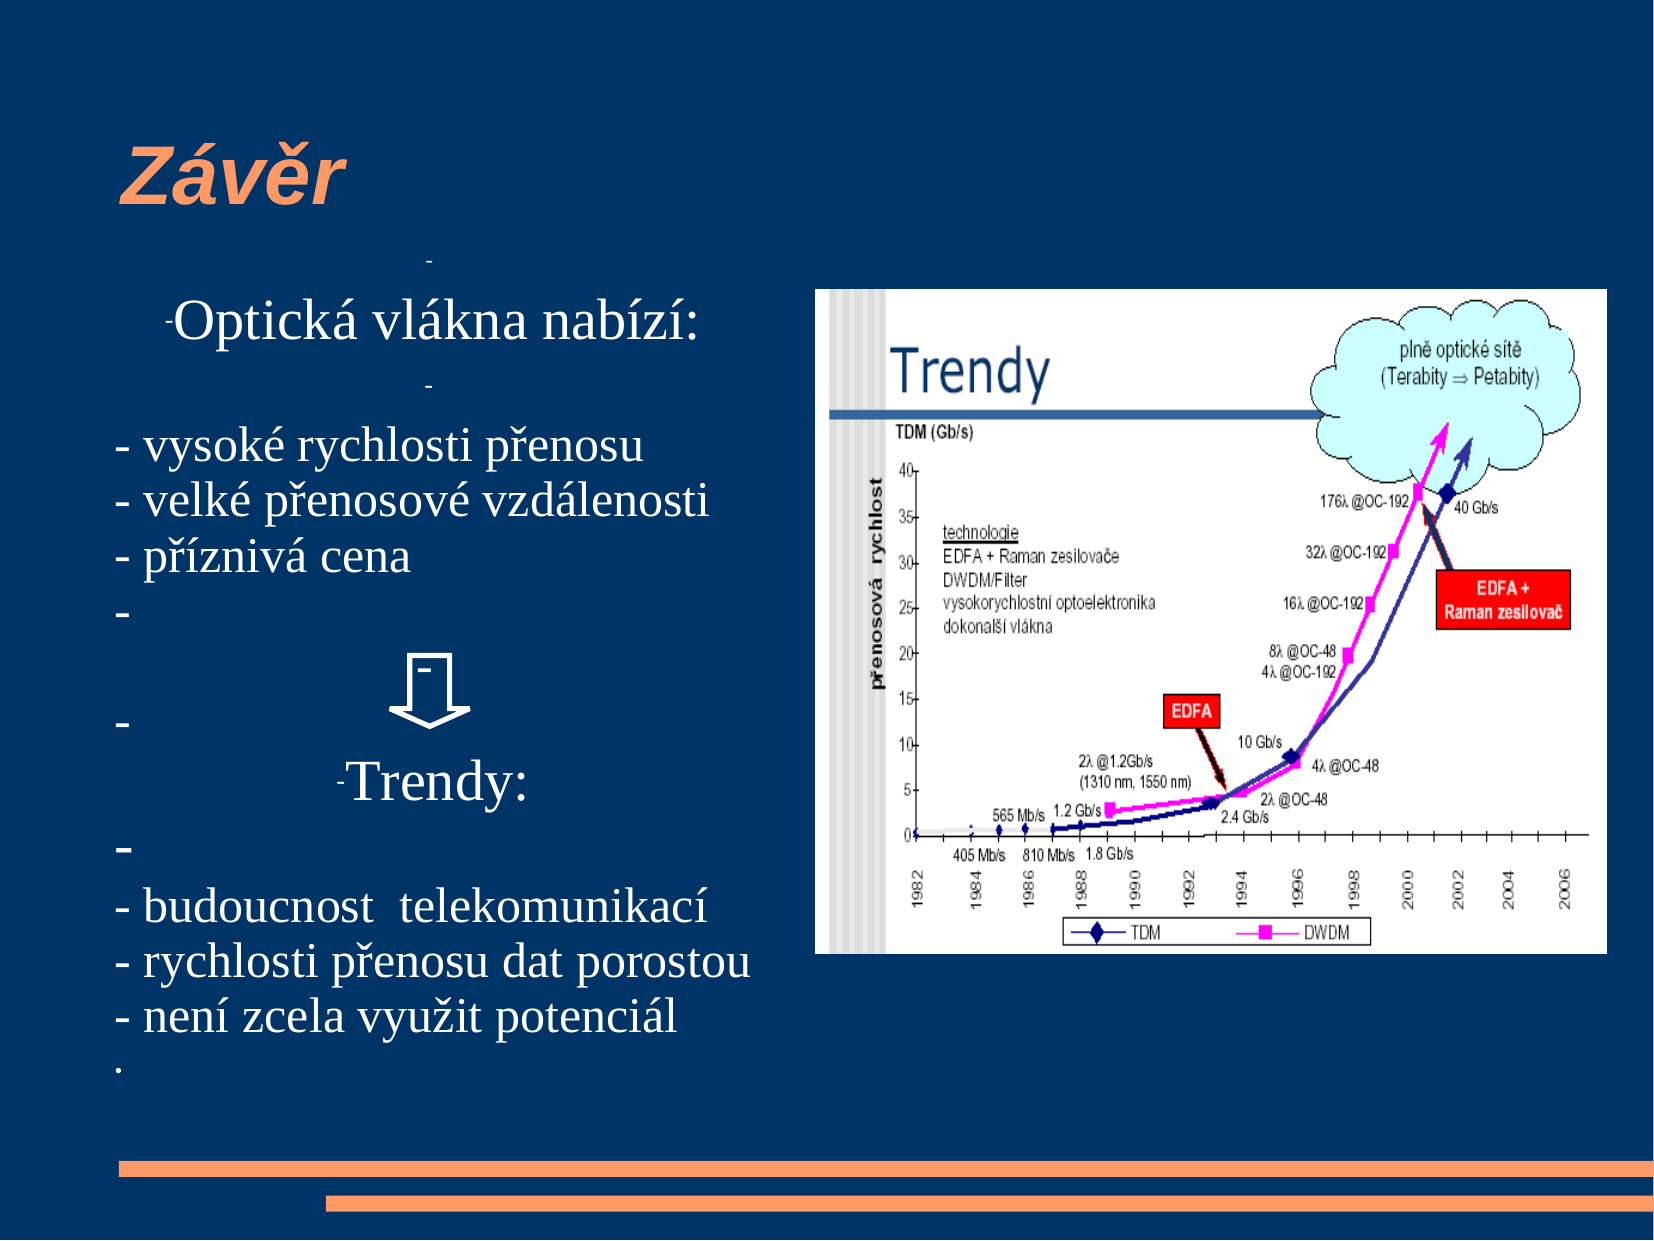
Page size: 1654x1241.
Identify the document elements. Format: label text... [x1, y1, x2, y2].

picture [815, 289, 1607, 954]
title Závěr [121, 73, 1534, 228]
text_box Optická vlákna nabízí: vysoké rychlosti přenosu velké přenosové vzdálenosti příznivá cena Trendy: budoucnost telekomunikací rychlosti přenosu dat porostou není zcela využit potenciál [99, 224, 767, 1107]
